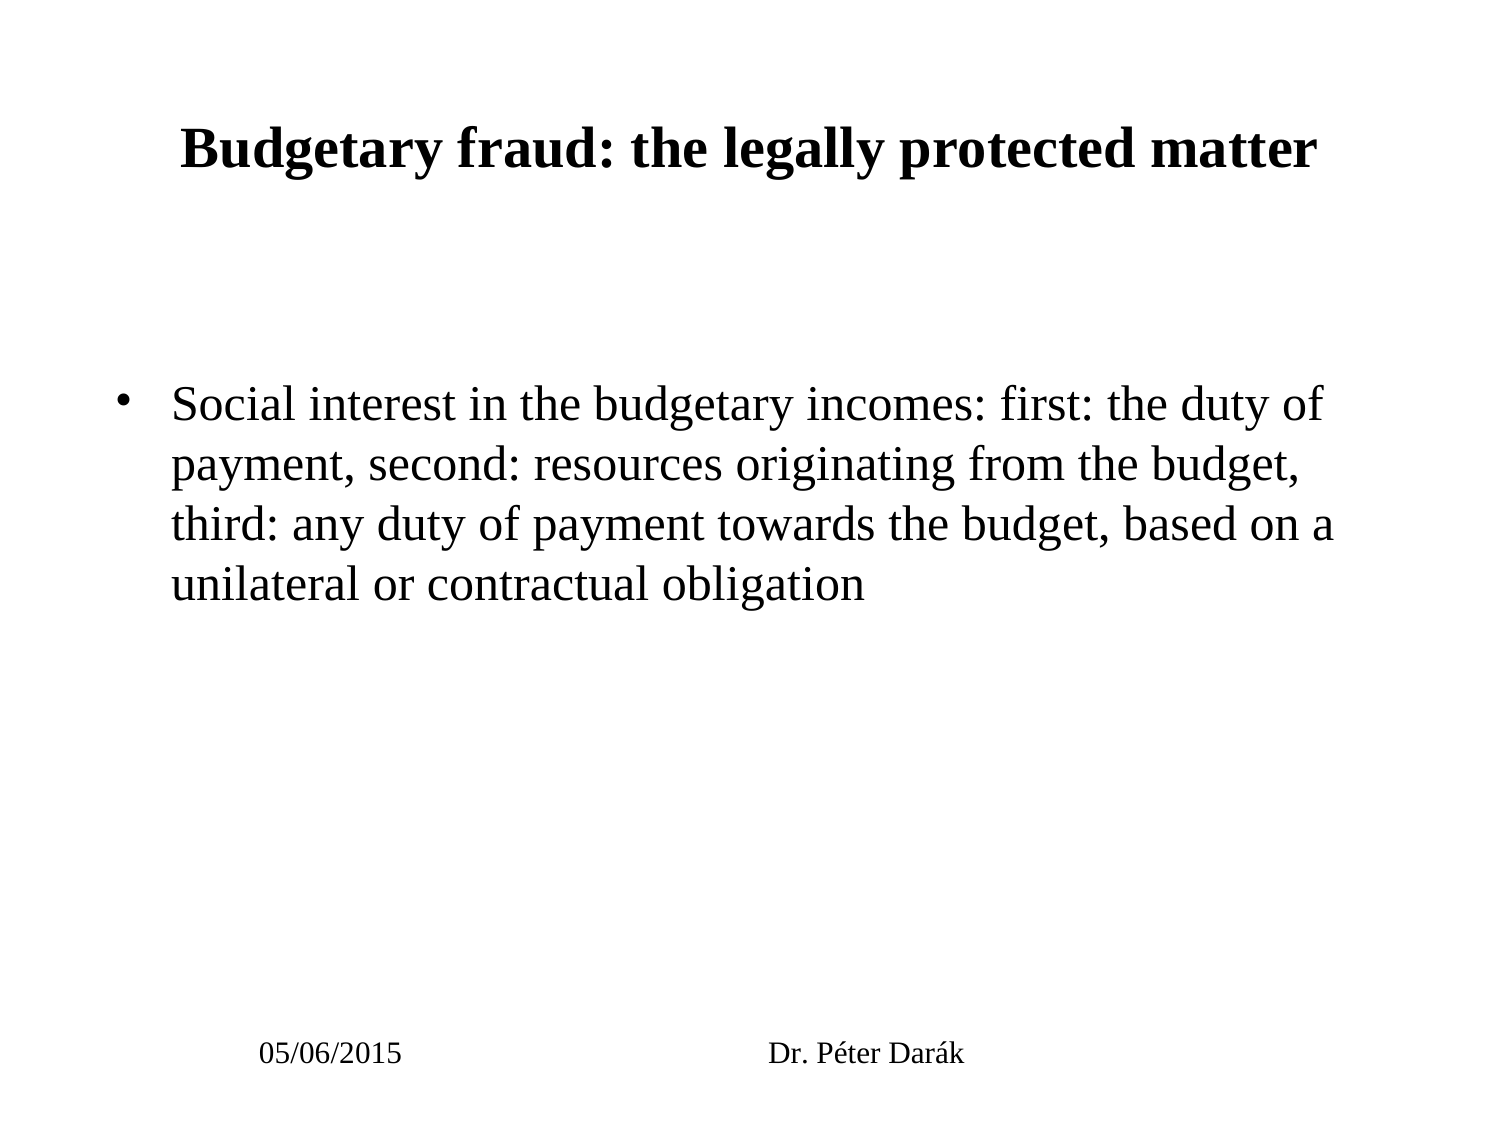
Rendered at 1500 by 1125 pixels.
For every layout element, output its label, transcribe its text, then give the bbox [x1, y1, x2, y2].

title Budgetary fraud: the legally protected matter [112, 99, 1388, 188]
list Social interest in the budgetary incomes: first: the duty of payment, second: resources originating from the budget, third: any duty of payment towards the budget, based on a unilateral or contractual obligation [99, 362, 1375, 1038]
